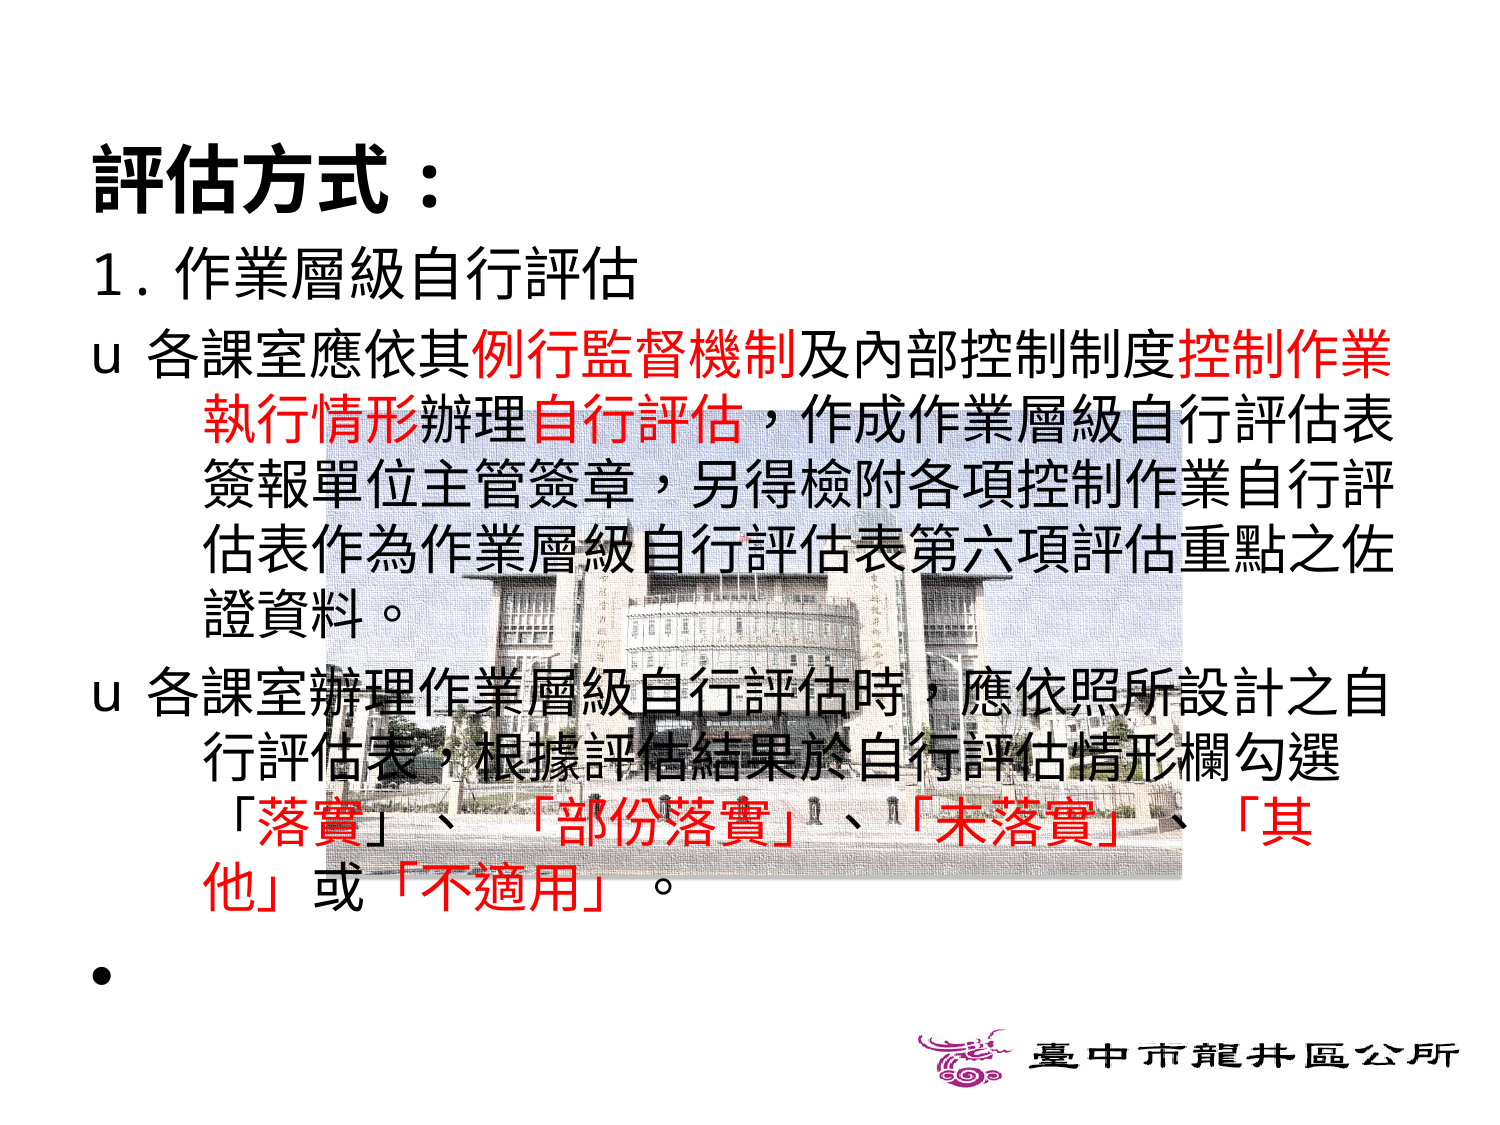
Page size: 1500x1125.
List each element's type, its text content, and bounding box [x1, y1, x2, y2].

list 評估方式: 1.作業層級自行評估 各課室應依其例行監督機制及內部控制制度控制作業執行情形辦理自行評估，作成作業層級自行評估表簽報單位主管簽章，另得檢附各項控制作業自行評估表作為作業層級自行評估表第六項評估重點之佐證資料。 各課室辦理作業層級自行評估時，應依照所設計之自行評估表，根據評估結果於自行評估情形欄勾選「落實」、 「部份落實」、「未落實」、「其他」或「不適用」。 [75, 125, 1426, 1005]
